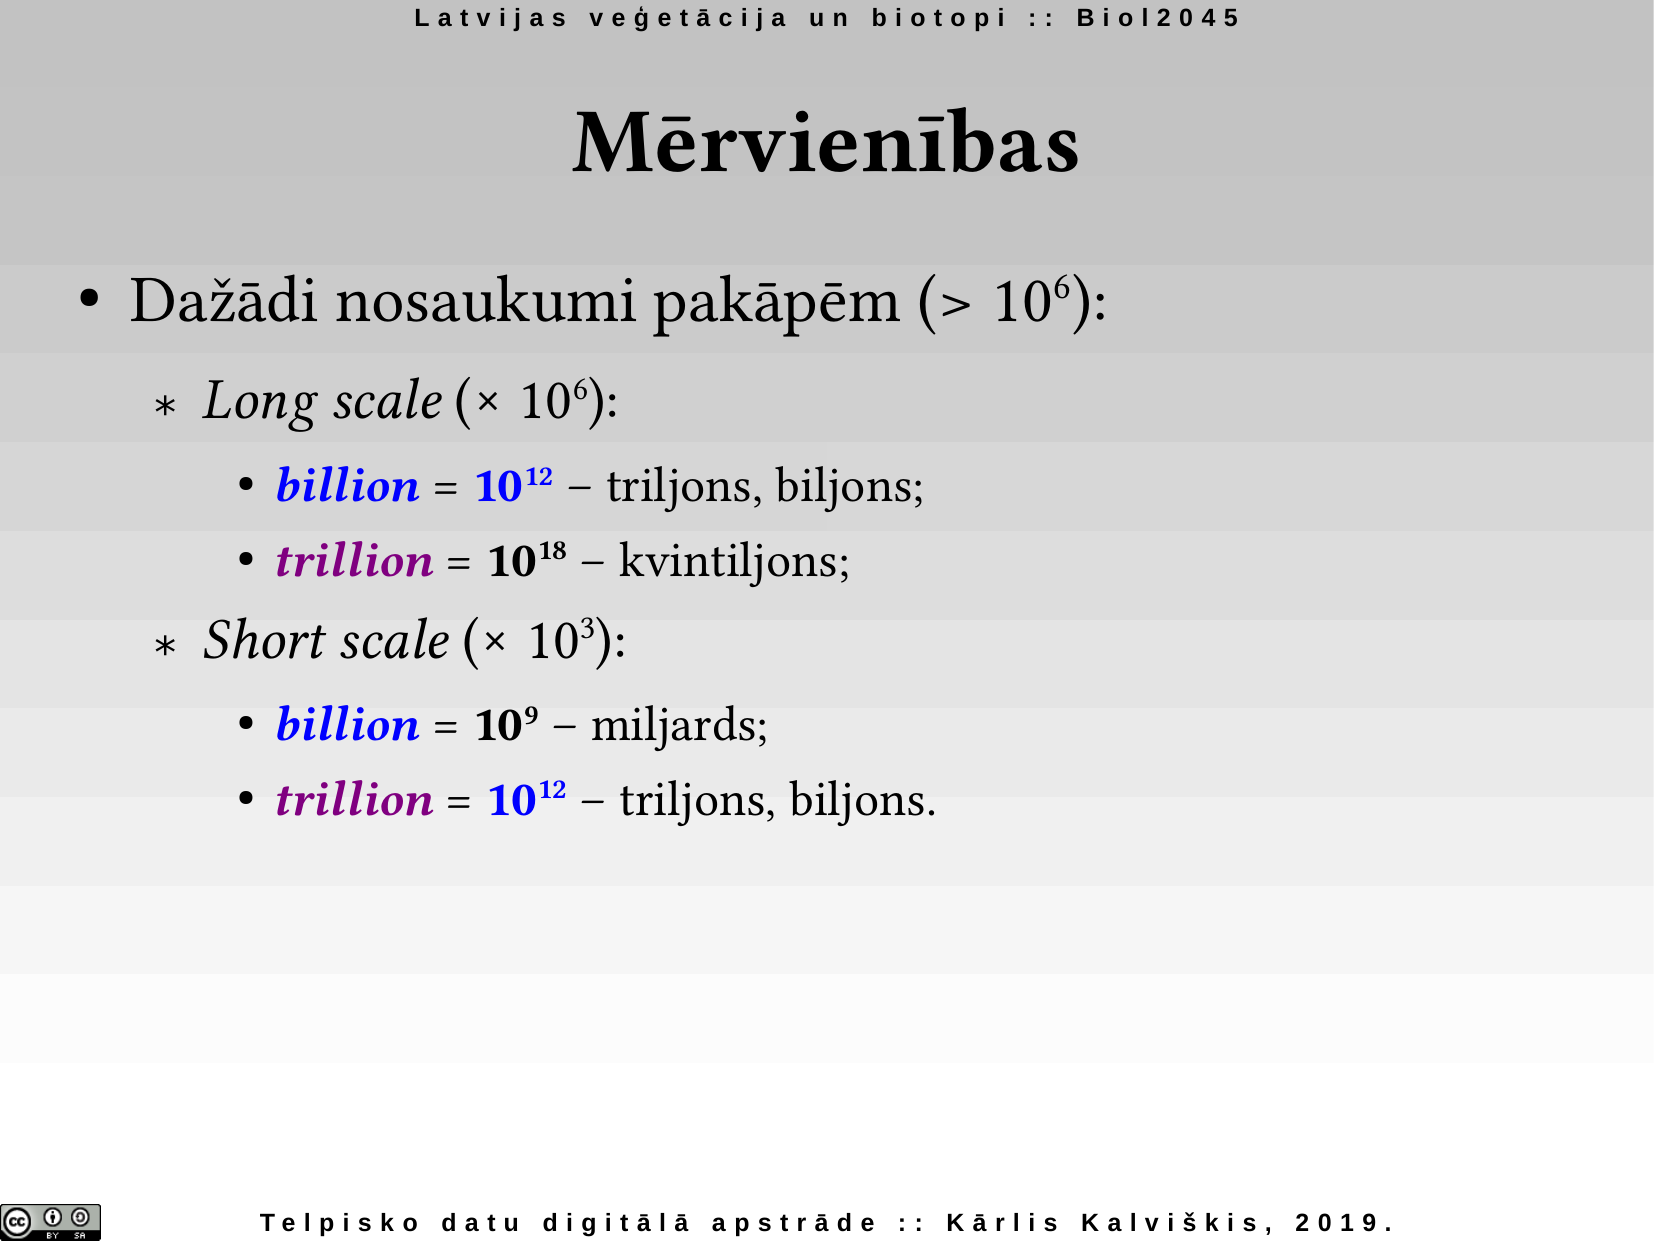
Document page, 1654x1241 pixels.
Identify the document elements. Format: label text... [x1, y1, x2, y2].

title Mērvienības [59, 37, 1596, 246]
list Dažādi nosaukumi pakāpēm (> 106): Long scale (× 106): billion = 1012 – triljons, biljons; trillion = 1018 – kvintiljons; Short scale (× 103): billion = 109 – miljards; trillion = 1012 – triljons, biljons. [59, 261, 1596, 1175]
picture [0, 0, 1654, 1241]
